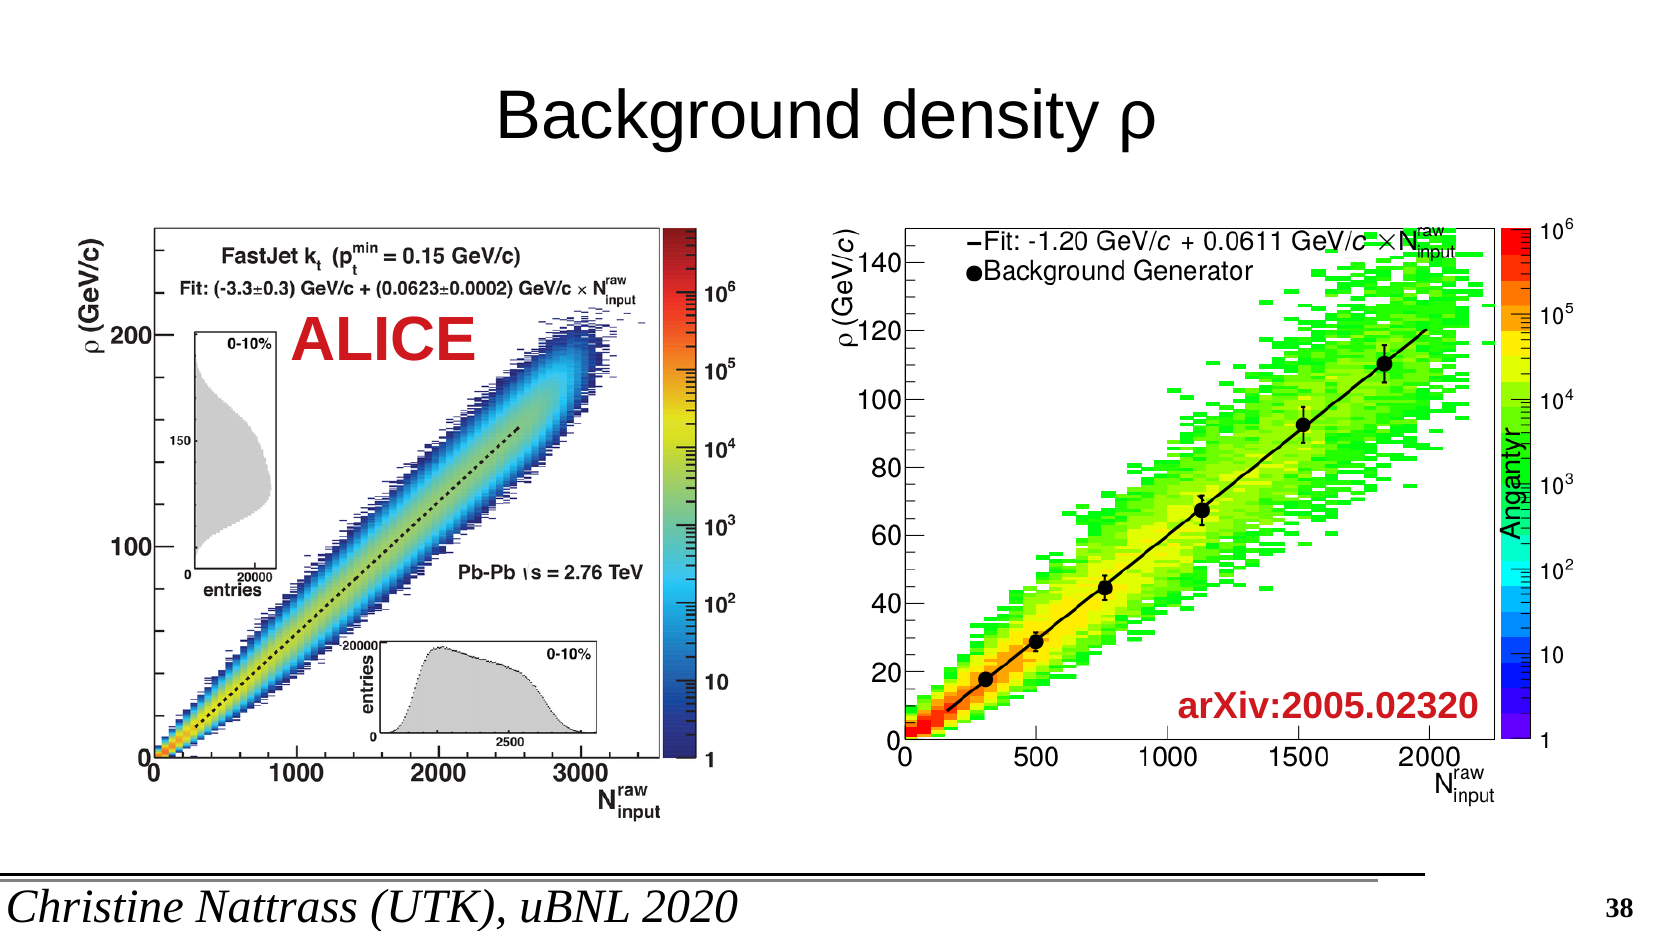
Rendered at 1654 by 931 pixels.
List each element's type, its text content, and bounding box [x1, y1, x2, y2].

picture [42, 221, 772, 822]
text_box arXiv:2005.02320 [1163, 677, 1554, 762]
text_box ALICE [275, 296, 516, 382]
picture [825, 209, 1579, 811]
title Background density ρ [82, 37, 1571, 193]
